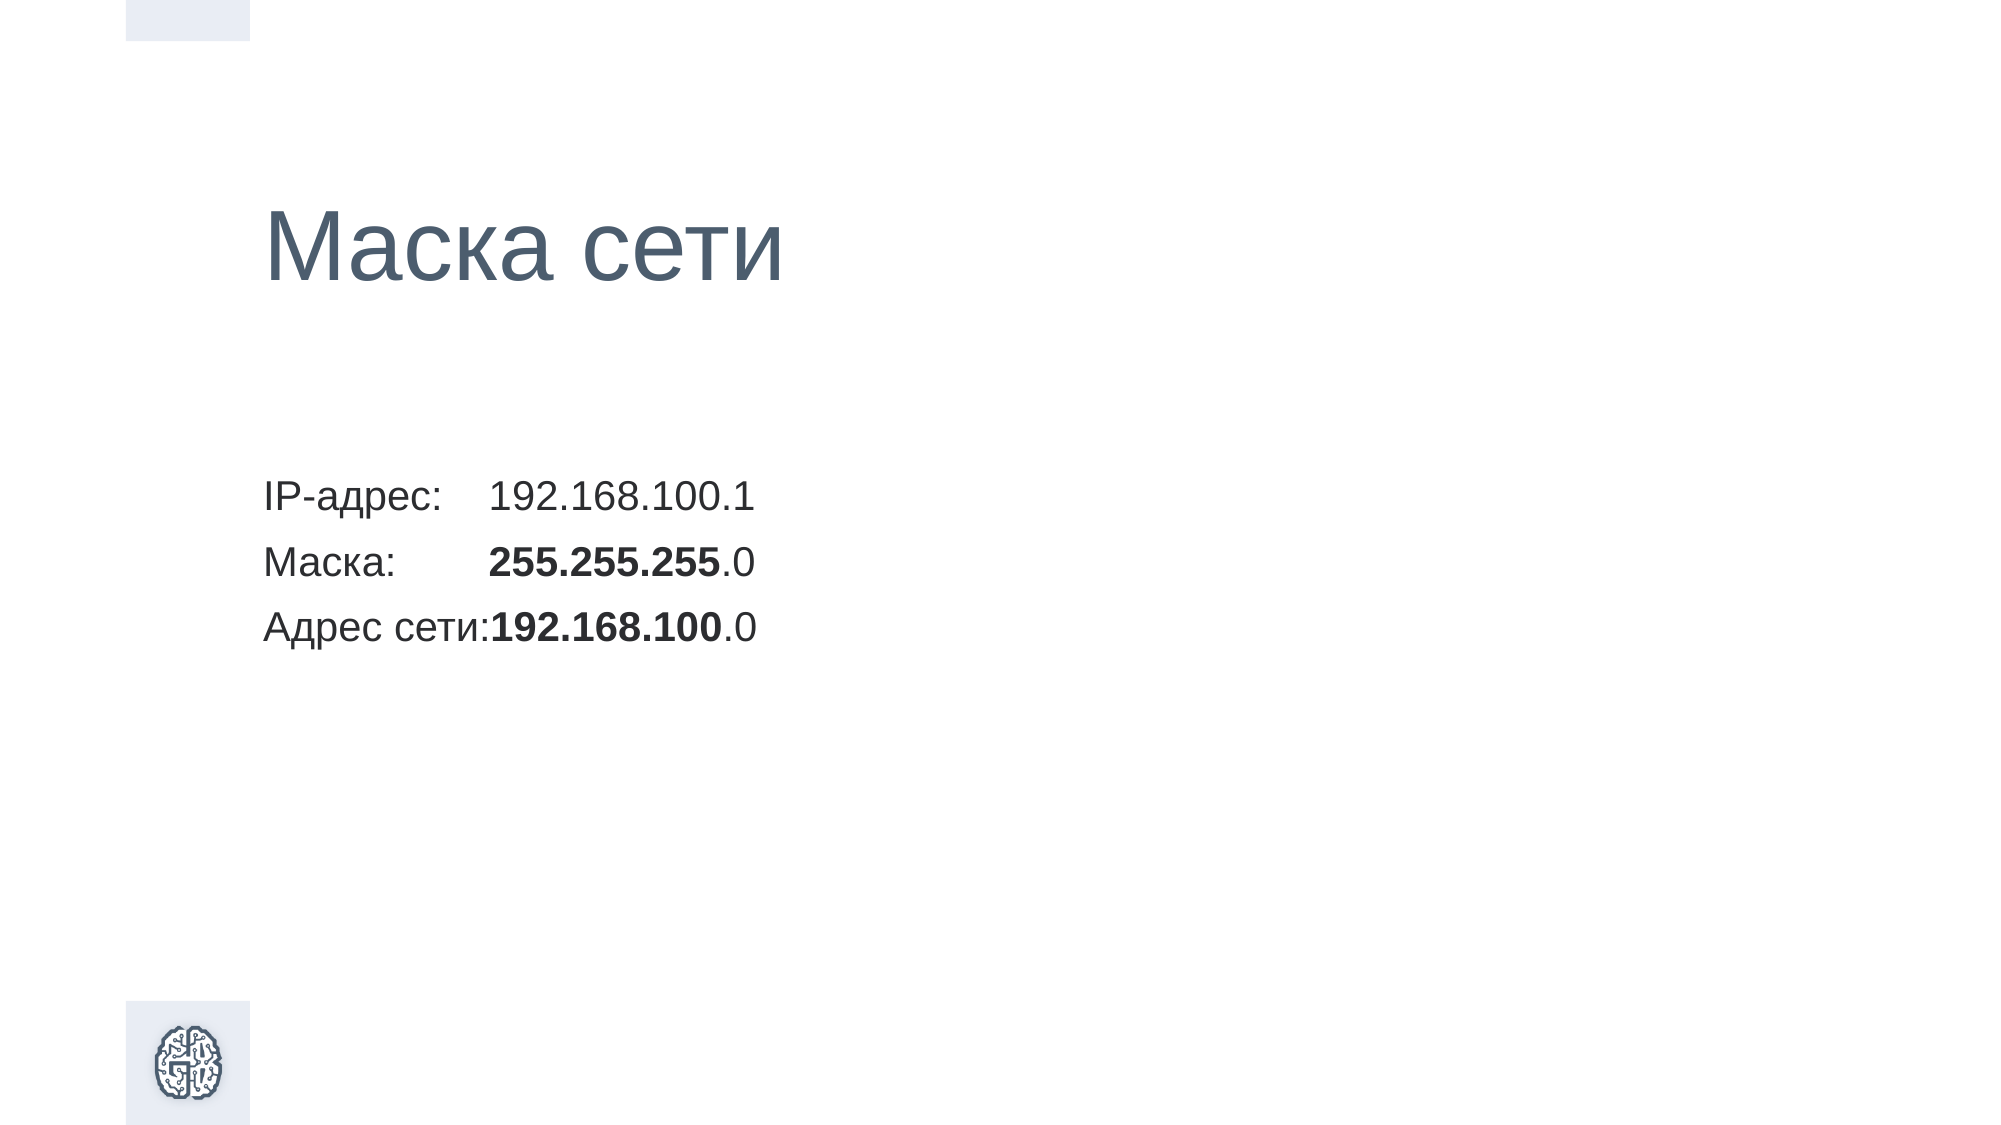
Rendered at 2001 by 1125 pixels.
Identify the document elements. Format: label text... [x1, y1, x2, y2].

title Маска сети [248, 124, 1752, 367]
list IP-адрес: 192.168.100.1 Маска: 255.255.255.0 Адрес сети:192.168.100.0 [248, 367, 1752, 758]
picture [144, 1016, 232, 1110]
